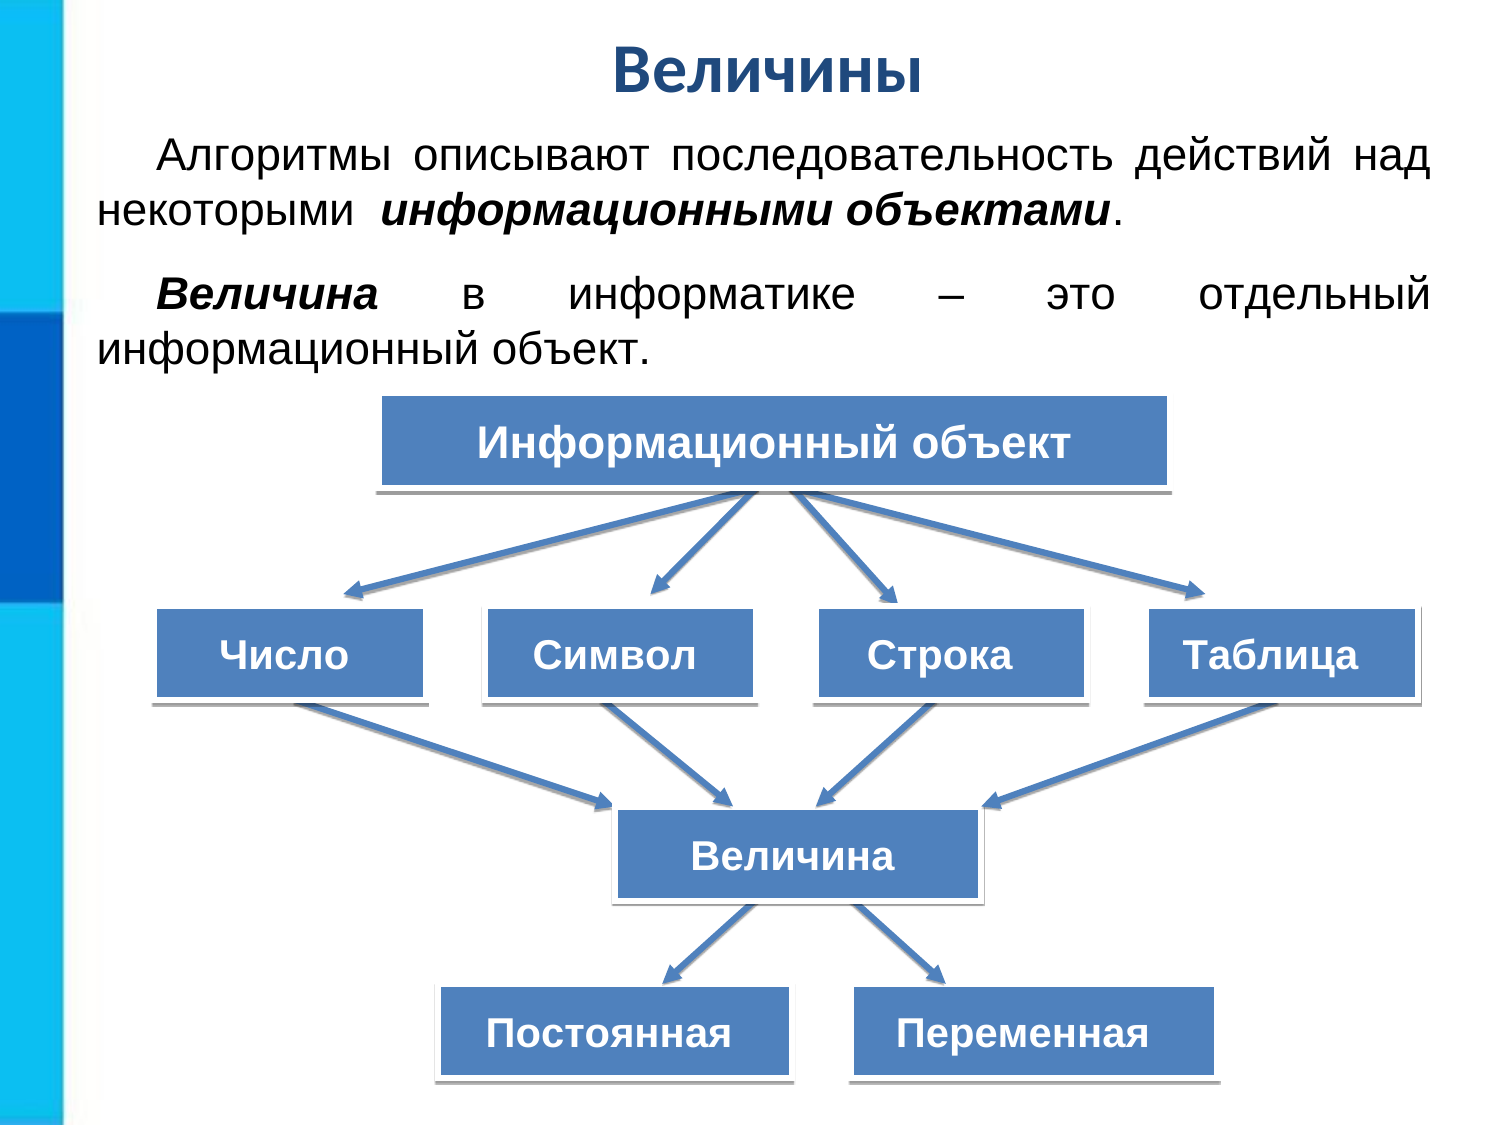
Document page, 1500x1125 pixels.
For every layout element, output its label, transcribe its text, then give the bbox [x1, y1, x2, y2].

text_box Число [154, 605, 426, 701]
text_box Информационный объект [378, 393, 1171, 488]
text_box Величины [112, 31, 1425, 114]
text_box Символ [484, 605, 757, 701]
text_box Таблица [1146, 605, 1418, 701]
text_box Строка [815, 605, 1088, 701]
text_box Величина [615, 806, 982, 902]
text_box Алгоритмы описывают последовательность действий над некоторыми информационными объектами. Величина в информатике – это отдельный информационный объект. [81, 117, 1447, 465]
picture [0, 0, 1500, 1125]
text_box Переменная [851, 983, 1218, 1079]
text_box Постоянная [437, 983, 793, 1079]
